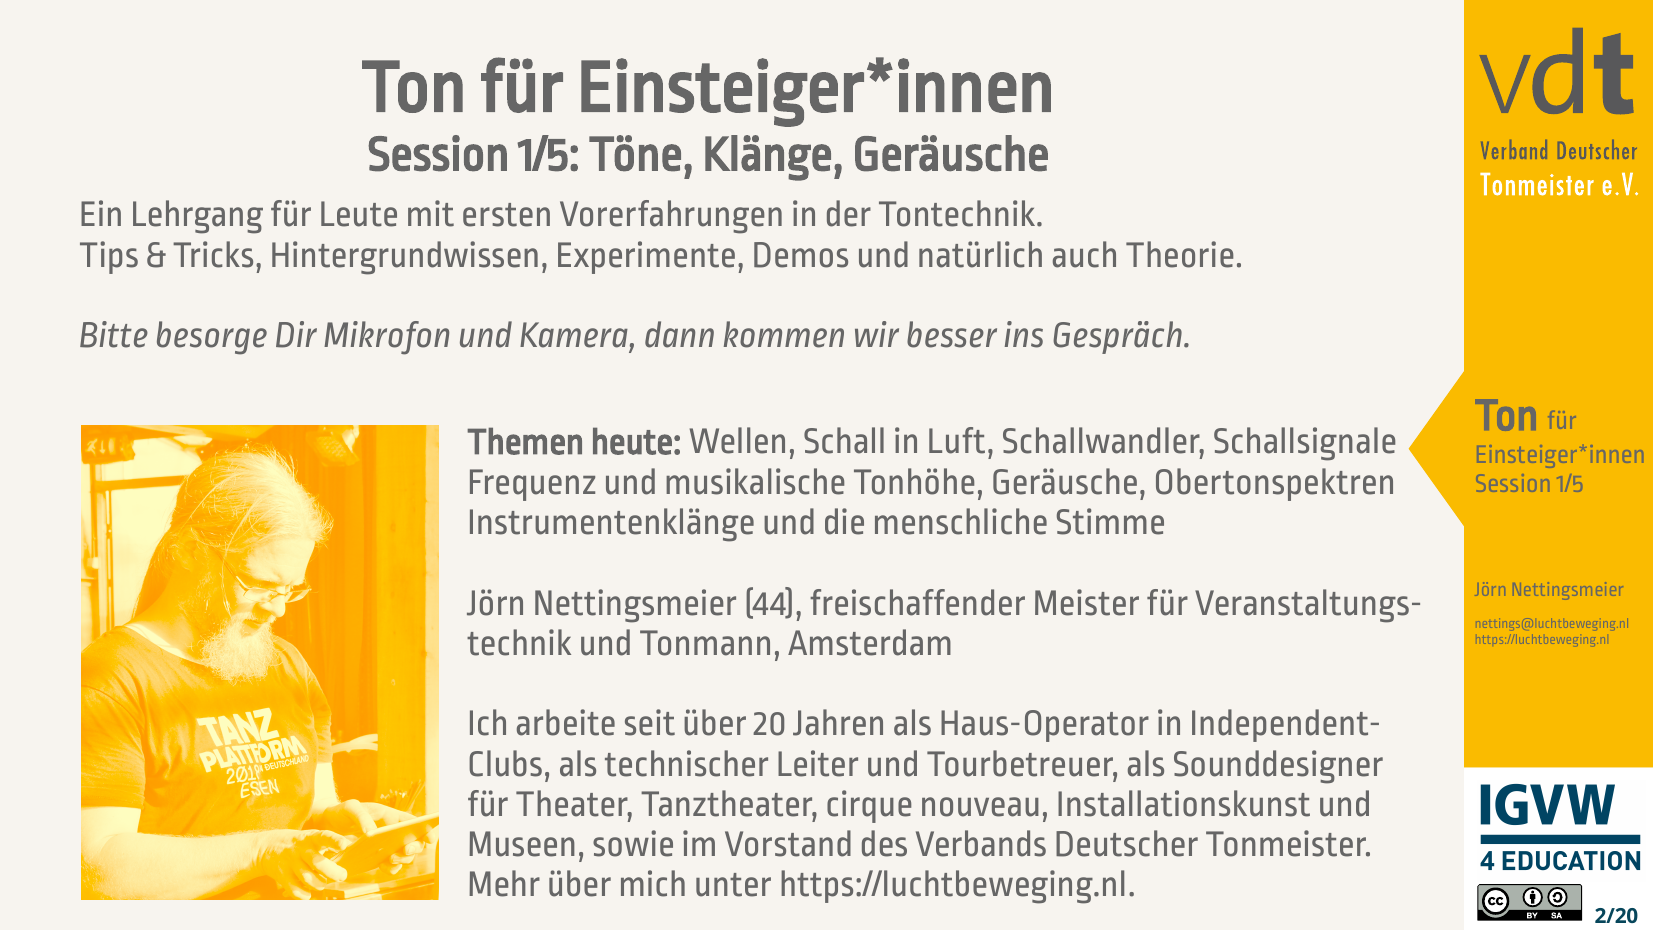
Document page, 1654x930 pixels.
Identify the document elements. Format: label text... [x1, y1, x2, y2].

picture [81, 460, 439, 900]
title Ton für Einsteiger*innen Session 1/5: Töne, Klänge, Geräusche [82, 37, 1335, 188]
text_box Themen heute: Wellen, Schall in Luft, Schallwandler, Schallsignale Frequenz und musikalische Tonhöhe, Geräusche, Obertonspektren Instrumentenklänge und die menschliche Stimme Jörn Nettingsmeier (44), freischaffender Meister für Veranstaltungs-technik und Tonmann, Amsterdam Ich arbeite seit über 20 Jahren als Haus-Operator in Independent-Clubs, als technischer Leiter und Tourbetreuer, als Sounddesigner für Theater, Tanztheater, cirque nouveau, Installationskunst und Museen, sowie im Vorstand des Verbands Deutscher Tonmeister. Mehr über mich unter https://luchtbeweging.nl. [452, 414, 1441, 914]
text_box Ein Lehrgang für Leute mit ersten Vorerfahrungen in der Tontechnik. Tips & Tricks, Hintergrundwissen, Experimente, Demos und natürlich auch Theorie. Bitte besorge Dir Mikrofon und Kamera, dann kommen wir besser ins Gespräch. [64, 188, 1350, 460]
picture [1477, 780, 1646, 882]
